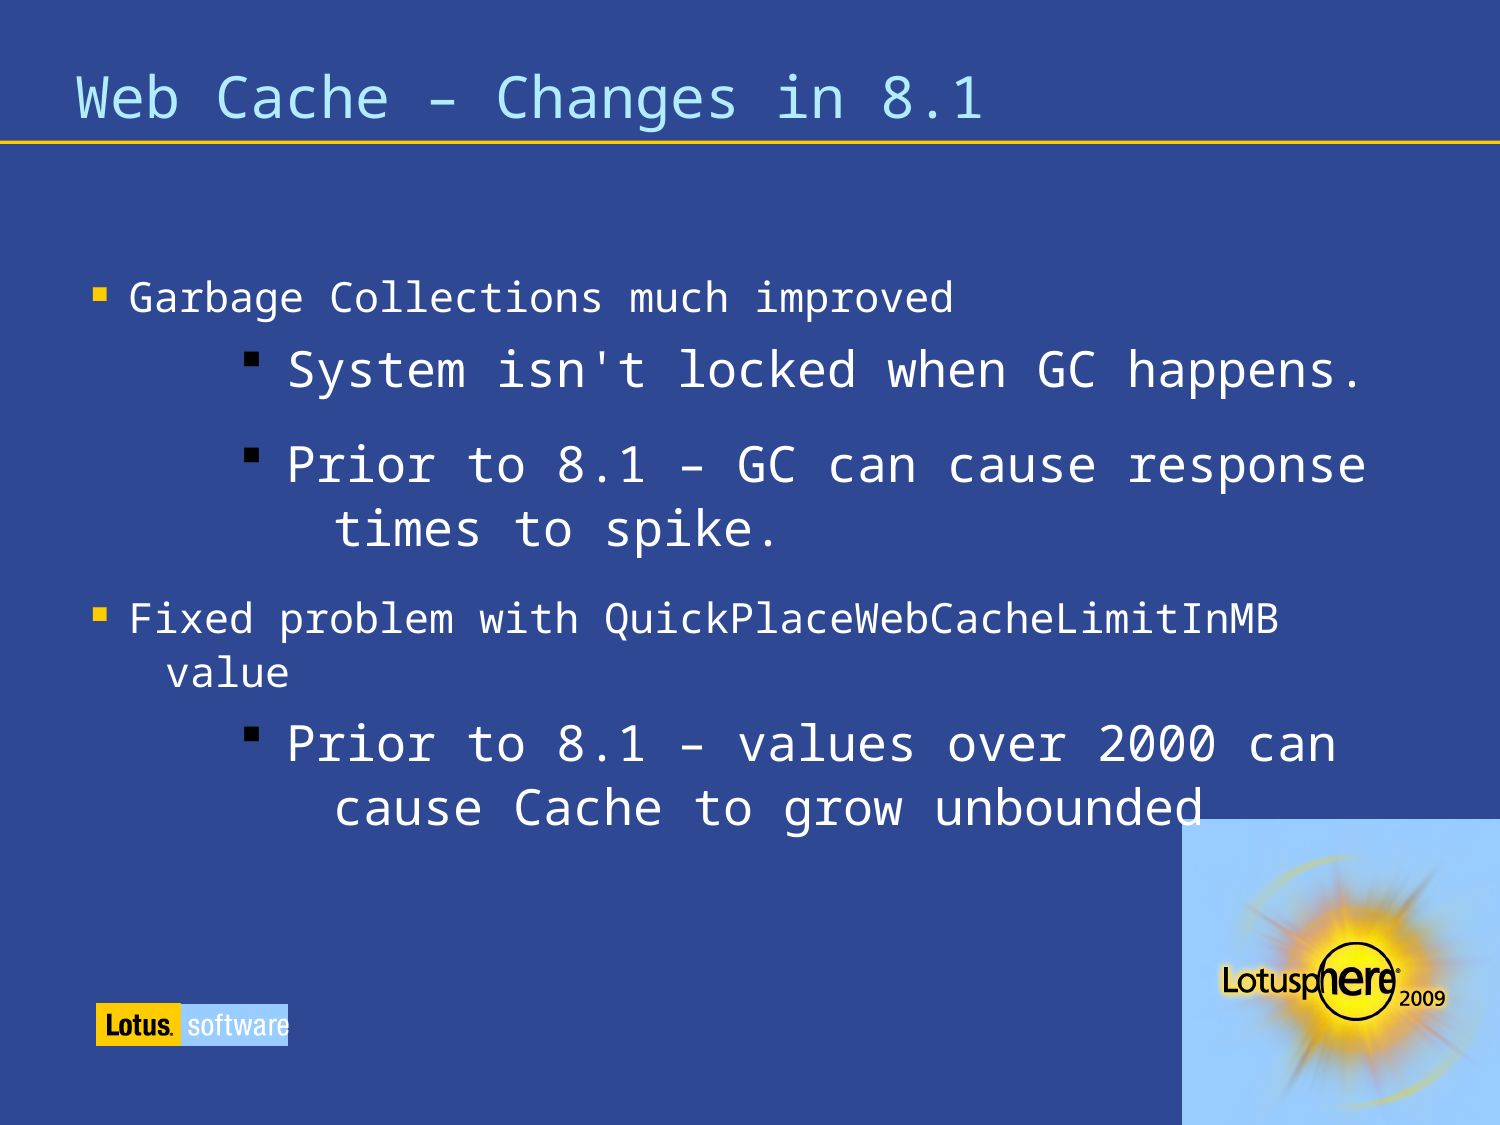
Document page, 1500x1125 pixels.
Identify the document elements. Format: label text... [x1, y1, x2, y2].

picture [96, 1006, 289, 1046]
picture [1181, 818, 1500, 1125]
list Garbage Collections much improved System isn't locked when GC happens. Prior to 8.1 – GC can cause response times to spike. Fixed problem with QuickPlaceWebCacheLimitInMB value Prior to 8.1 – values over 2000 can cause Cache to grow unbounded [75, 262, 1426, 1006]
title Web Cache – Changes in 8.1 [75, 45, 1426, 151]
